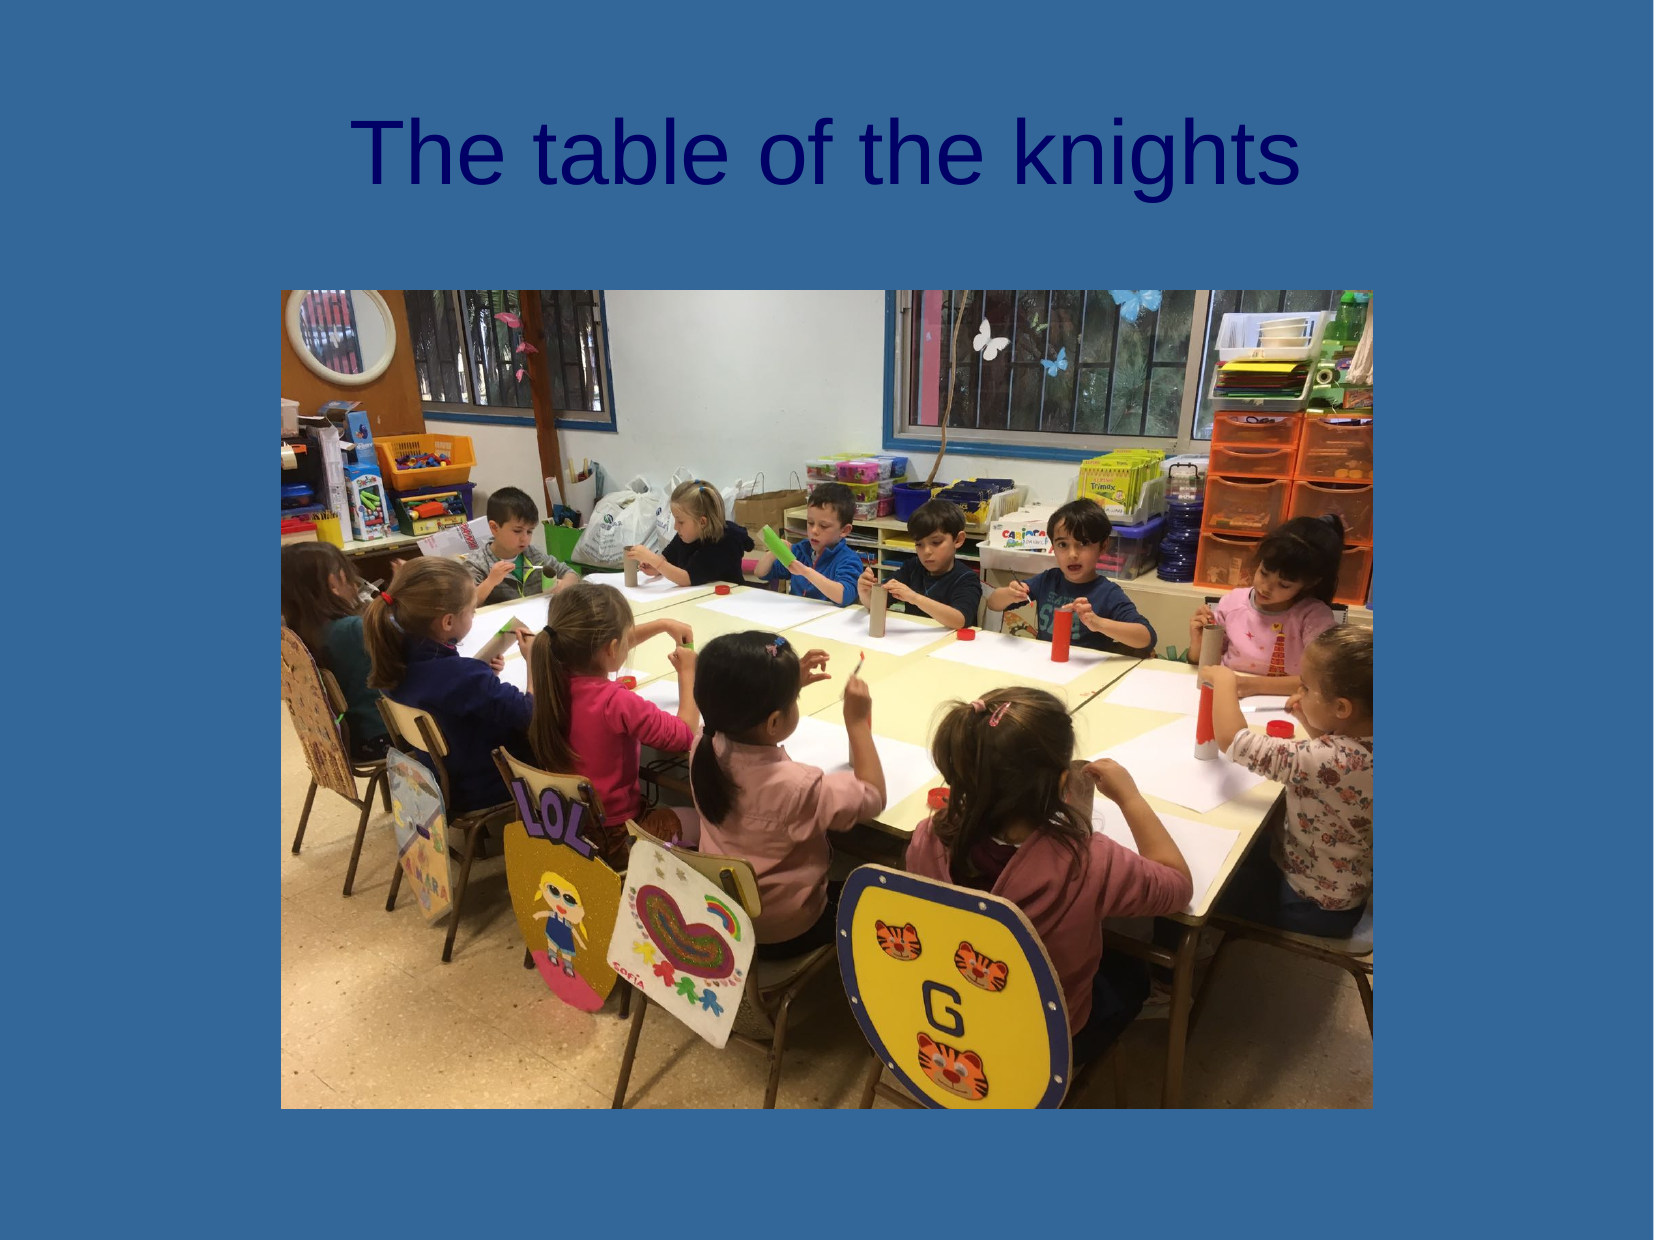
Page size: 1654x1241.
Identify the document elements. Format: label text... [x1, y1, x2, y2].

picture [281, 290, 1373, 1109]
title The table of the knights [82, 49, 1571, 257]
